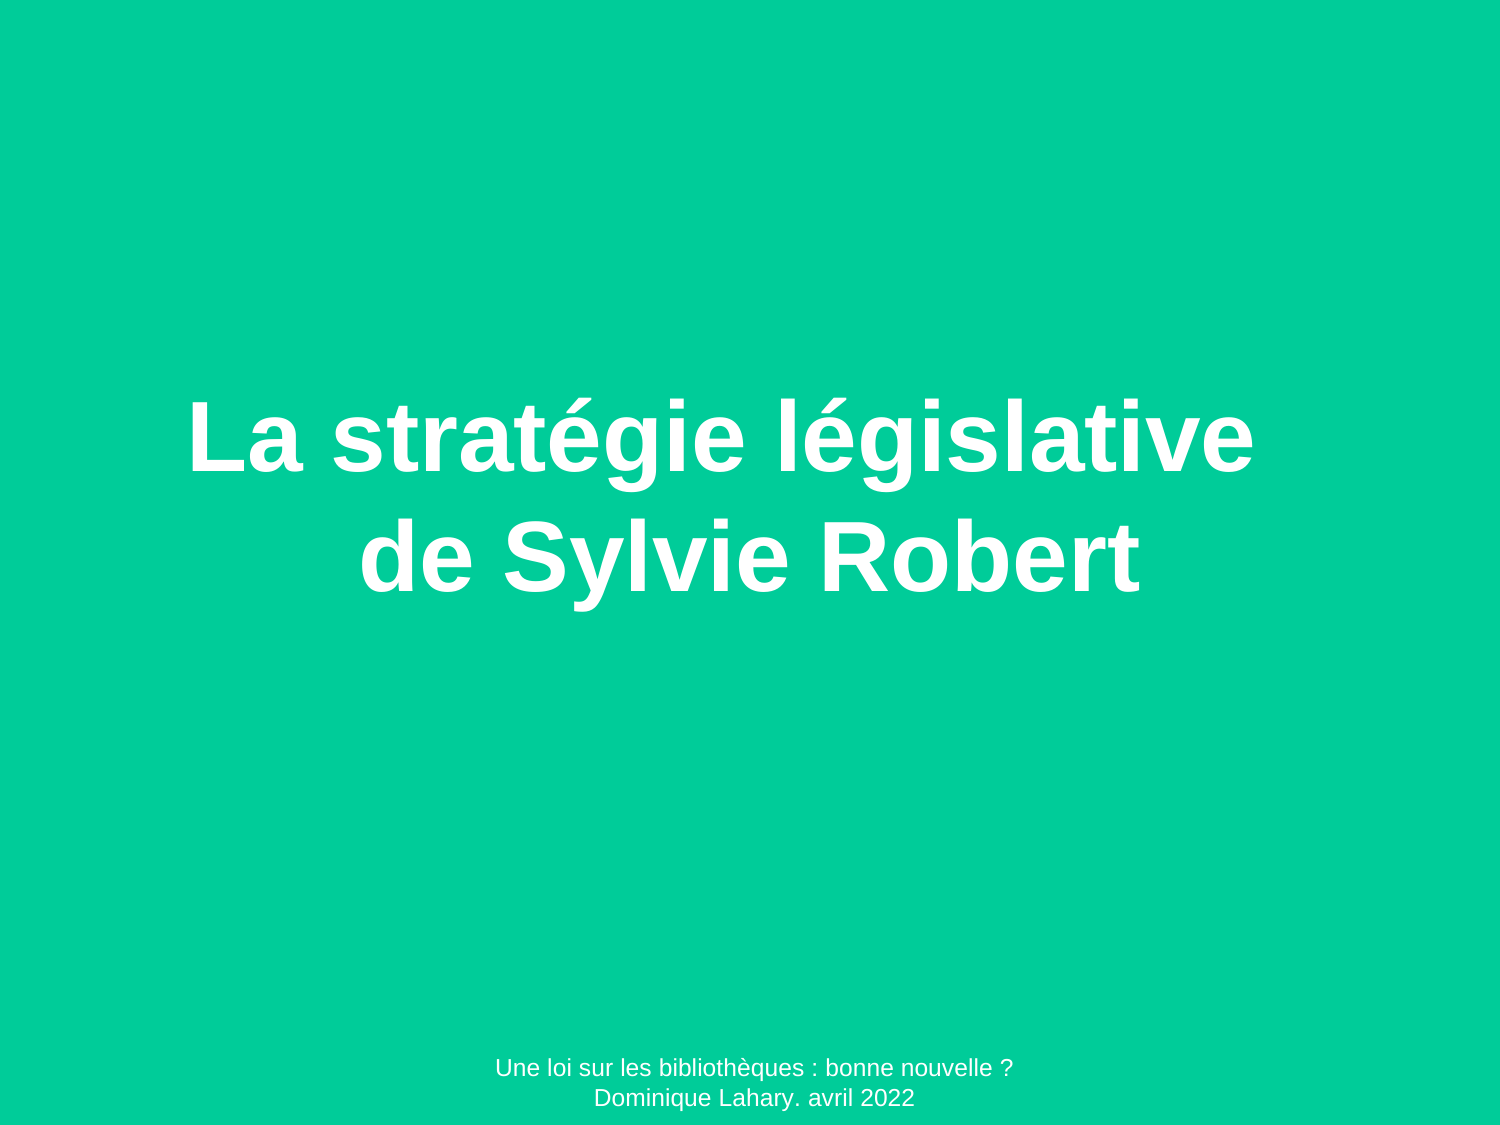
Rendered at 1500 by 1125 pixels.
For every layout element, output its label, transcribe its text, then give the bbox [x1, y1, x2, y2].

text_box Une loi sur les bibliothèques : bonne nouvelle ? Dominique Lahary. avril 2022 [55, 1044, 1456, 1120]
list La stratégie législative de Sylvie Robert [53, 113, 1391, 917]
